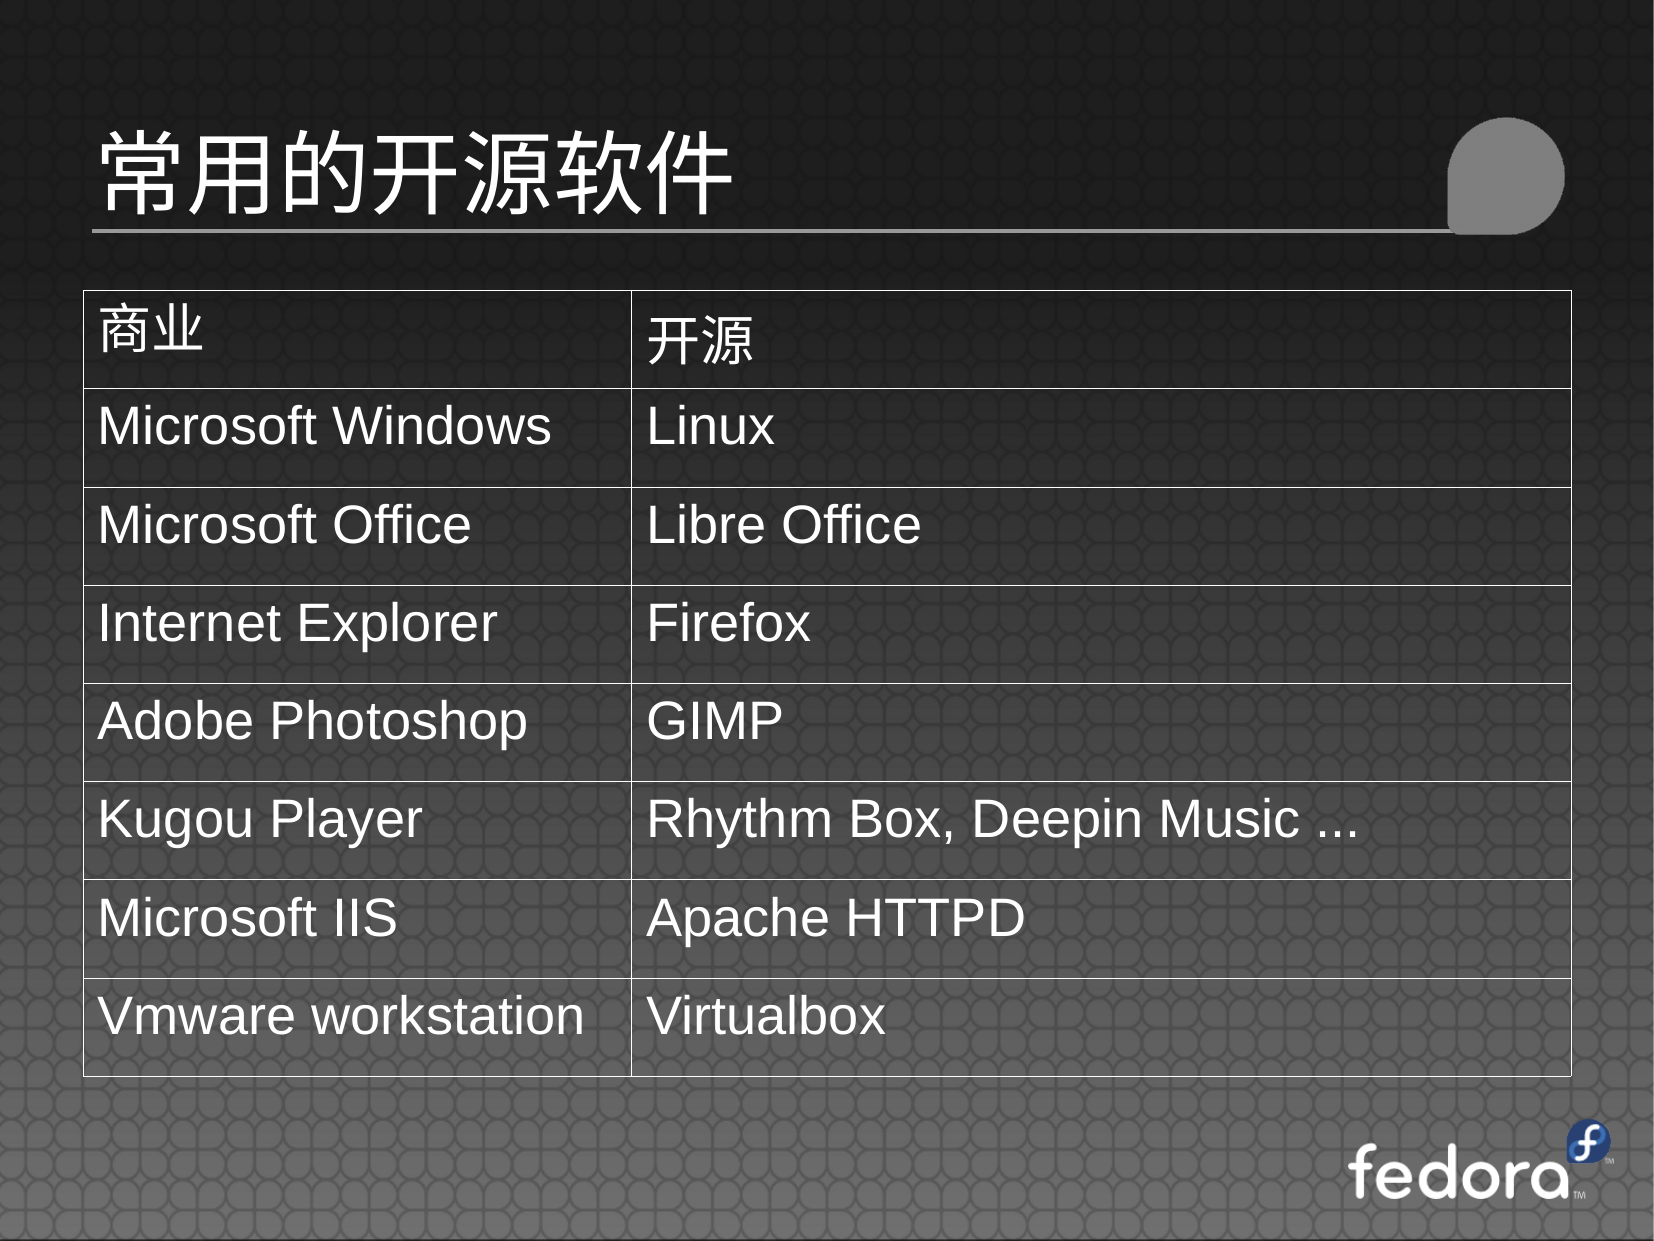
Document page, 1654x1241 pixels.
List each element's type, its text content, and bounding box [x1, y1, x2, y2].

table_cell Libre Office [632, 488, 1571, 585]
table_cell Virtualbox [632, 979, 1571, 1076]
table_cell Microsoft Windows [84, 389, 631, 487]
table_cell Apache HTTPD [632, 880, 1571, 978]
table_cell Vmware workstation [84, 979, 631, 1076]
table_cell Internet Explorer [84, 586, 631, 683]
table_cell Rhythm Box, Deepin Music ... [632, 782, 1571, 879]
table_header 开源 [632, 291, 1571, 388]
table_cell Kugou Player [84, 782, 631, 879]
table_cell Firefox [632, 586, 1571, 683]
table_cell Microsoft Office [84, 488, 631, 585]
title 常用的开源软件 [94, 100, 1426, 251]
table_cell Linux [632, 389, 1571, 487]
table_cell Microsoft IIS [84, 880, 631, 978]
picture [0, 0, 1654, 1241]
table_cell Adobe Photoshop [84, 684, 631, 781]
table_header 商业 [84, 291, 631, 388]
table_cell GIMP [632, 684, 1571, 781]
